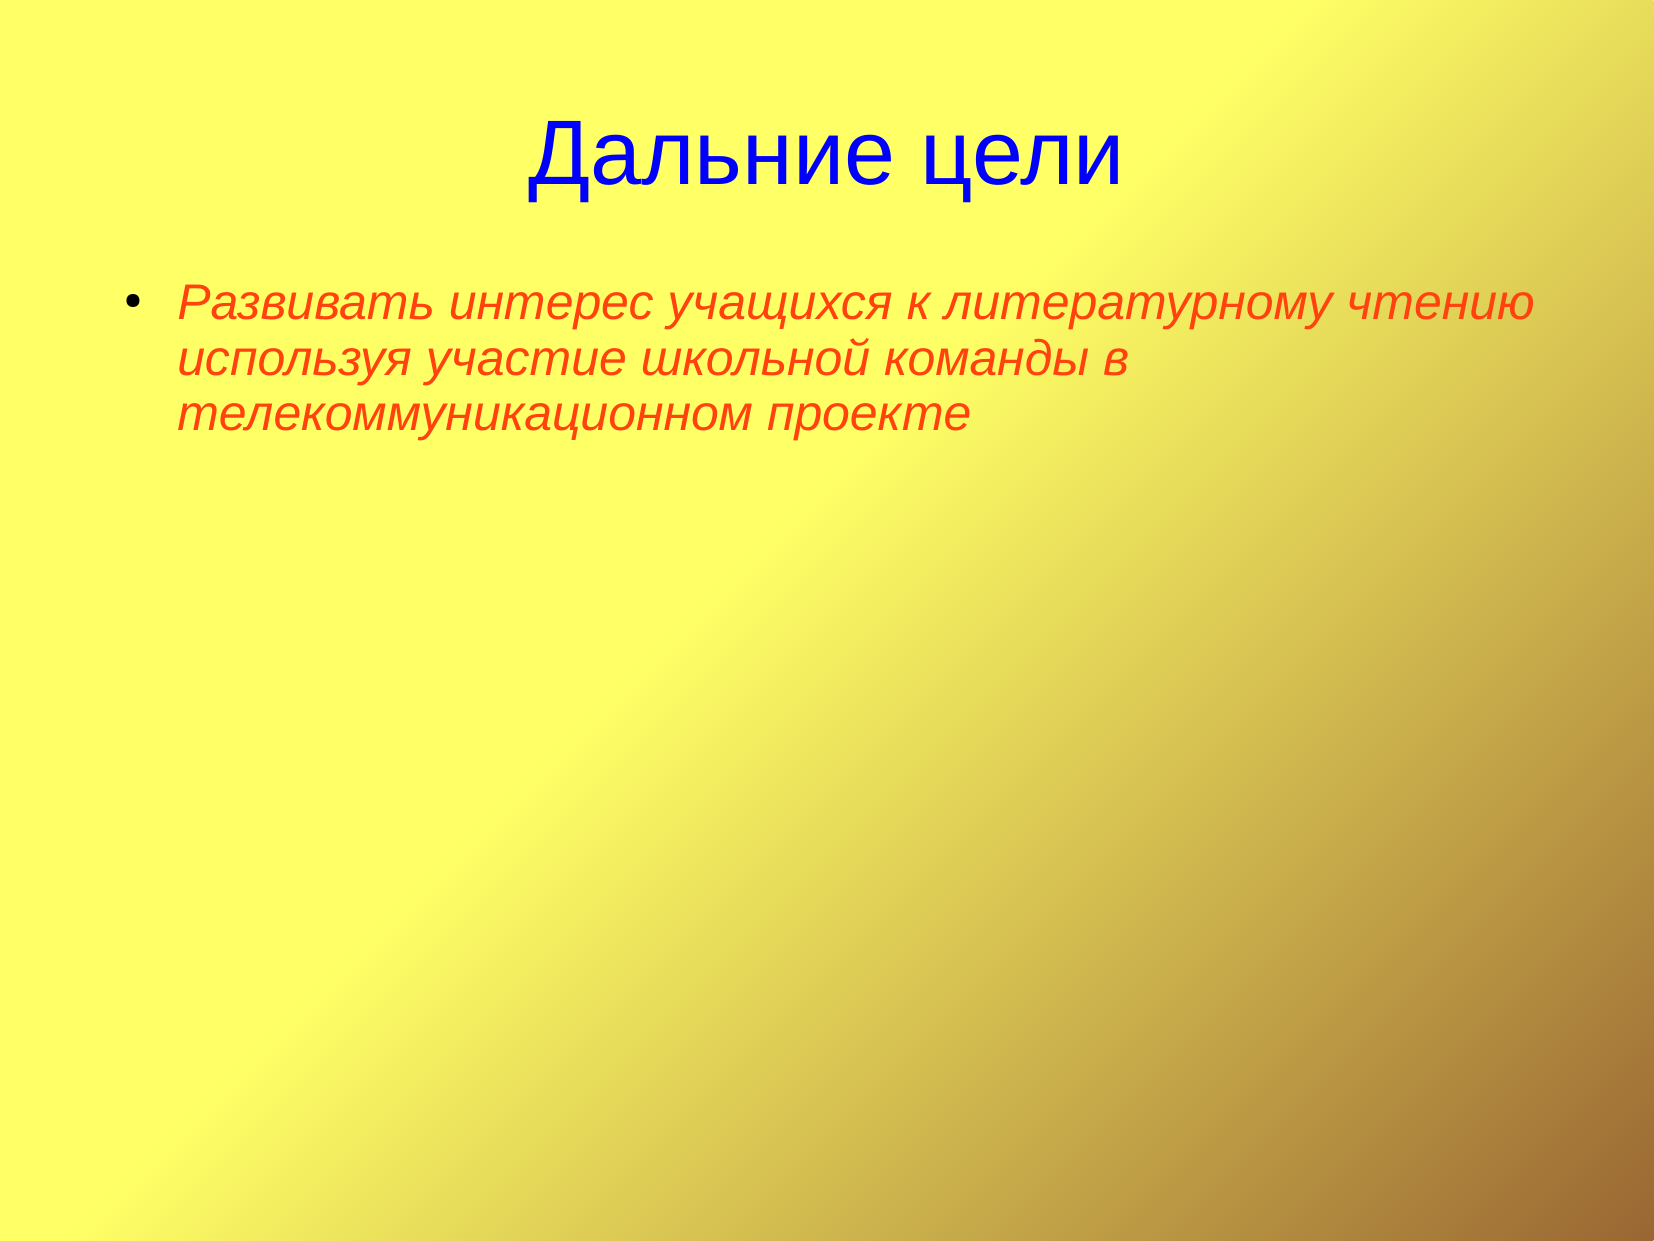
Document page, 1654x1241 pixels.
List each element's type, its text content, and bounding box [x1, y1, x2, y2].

title Дальние цели [82, 49, 1571, 257]
list Развивать интерес учащихся к литературному чтению используя участие школьной команды в телекоммуникационном проекте [106, 274, 1595, 1093]
